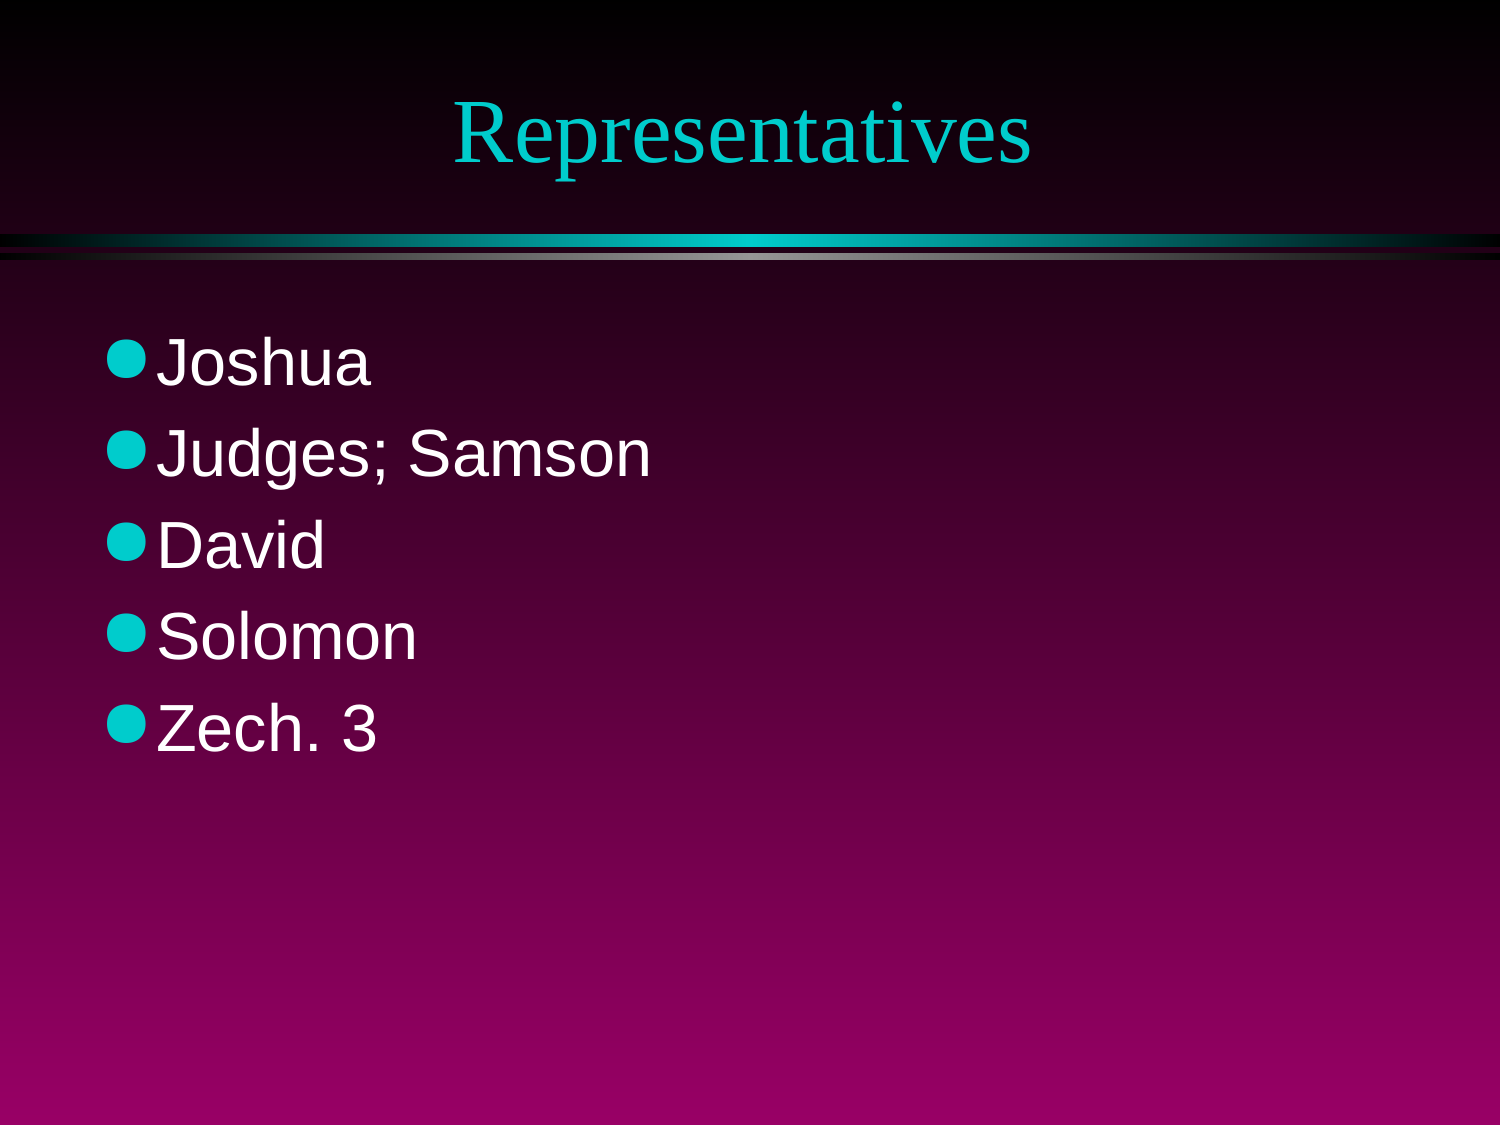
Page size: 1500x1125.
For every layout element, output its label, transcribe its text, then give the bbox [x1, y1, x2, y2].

list Joshua Judges; Samson David Solomon Zech. 3 [99, 324, 1388, 1001]
title Representatives [99, 37, 1388, 225]
